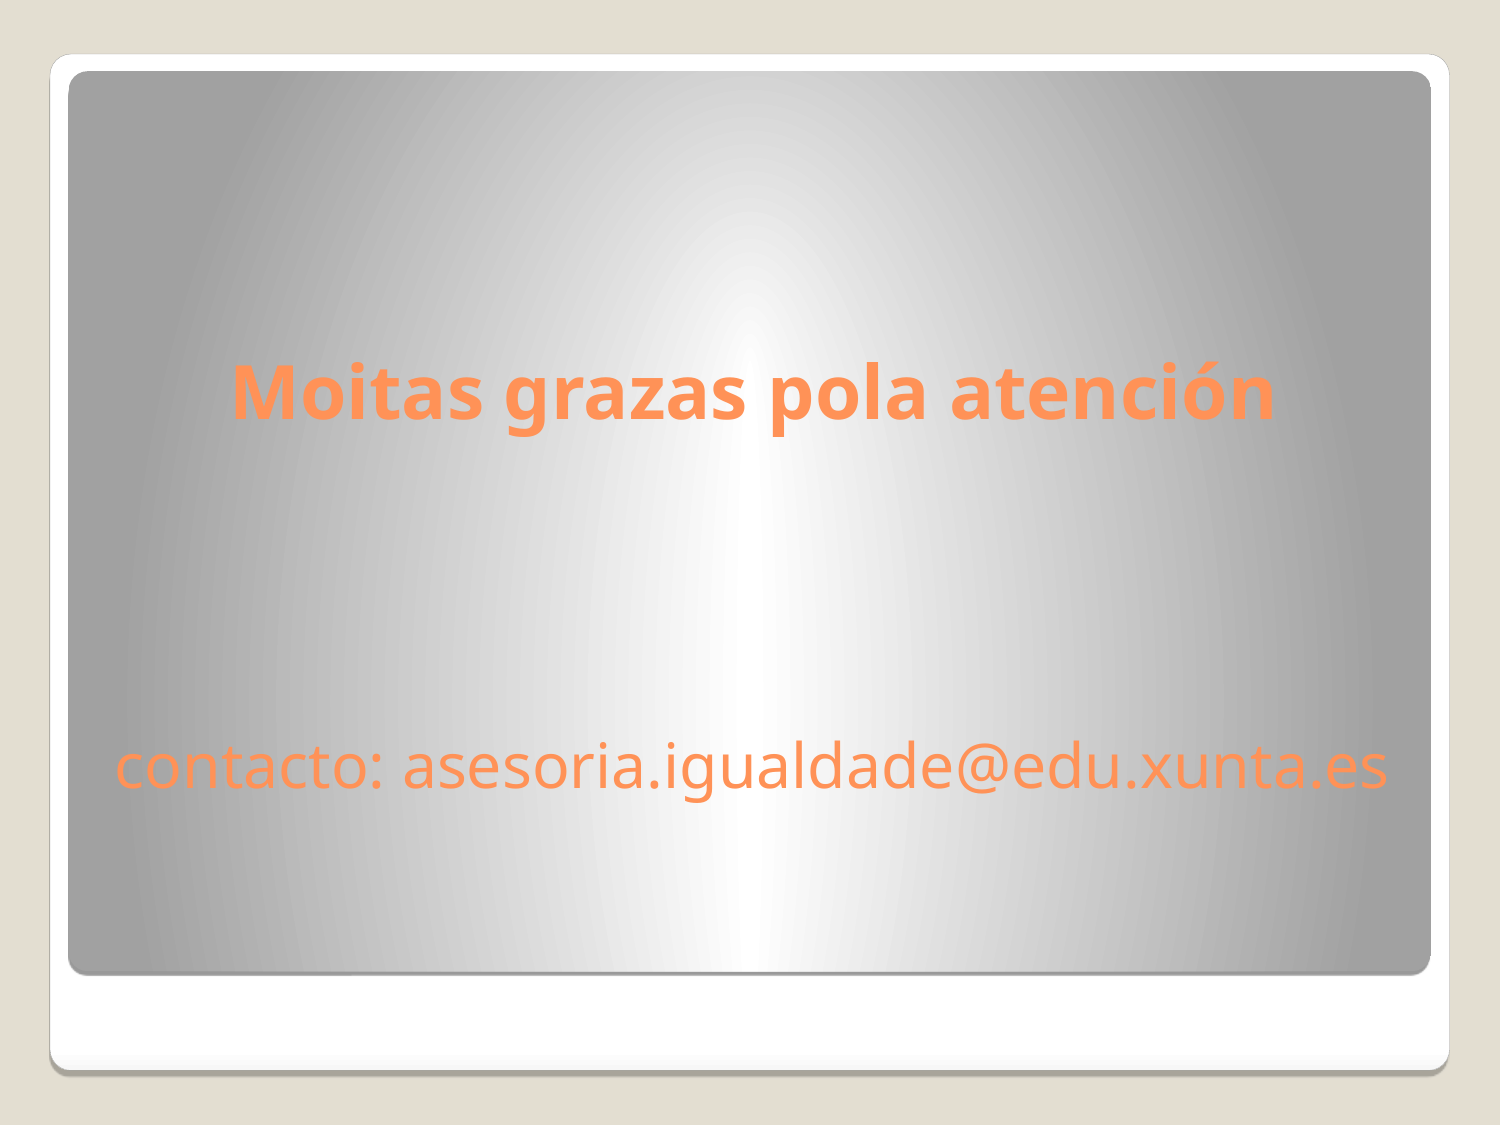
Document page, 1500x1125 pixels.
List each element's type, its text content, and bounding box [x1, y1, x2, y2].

text_box contacto: asesoria.igualdade@edu.xunta.es [82, 636, 1425, 809]
title Moitas grazas pola atención [82, 269, 1425, 442]
